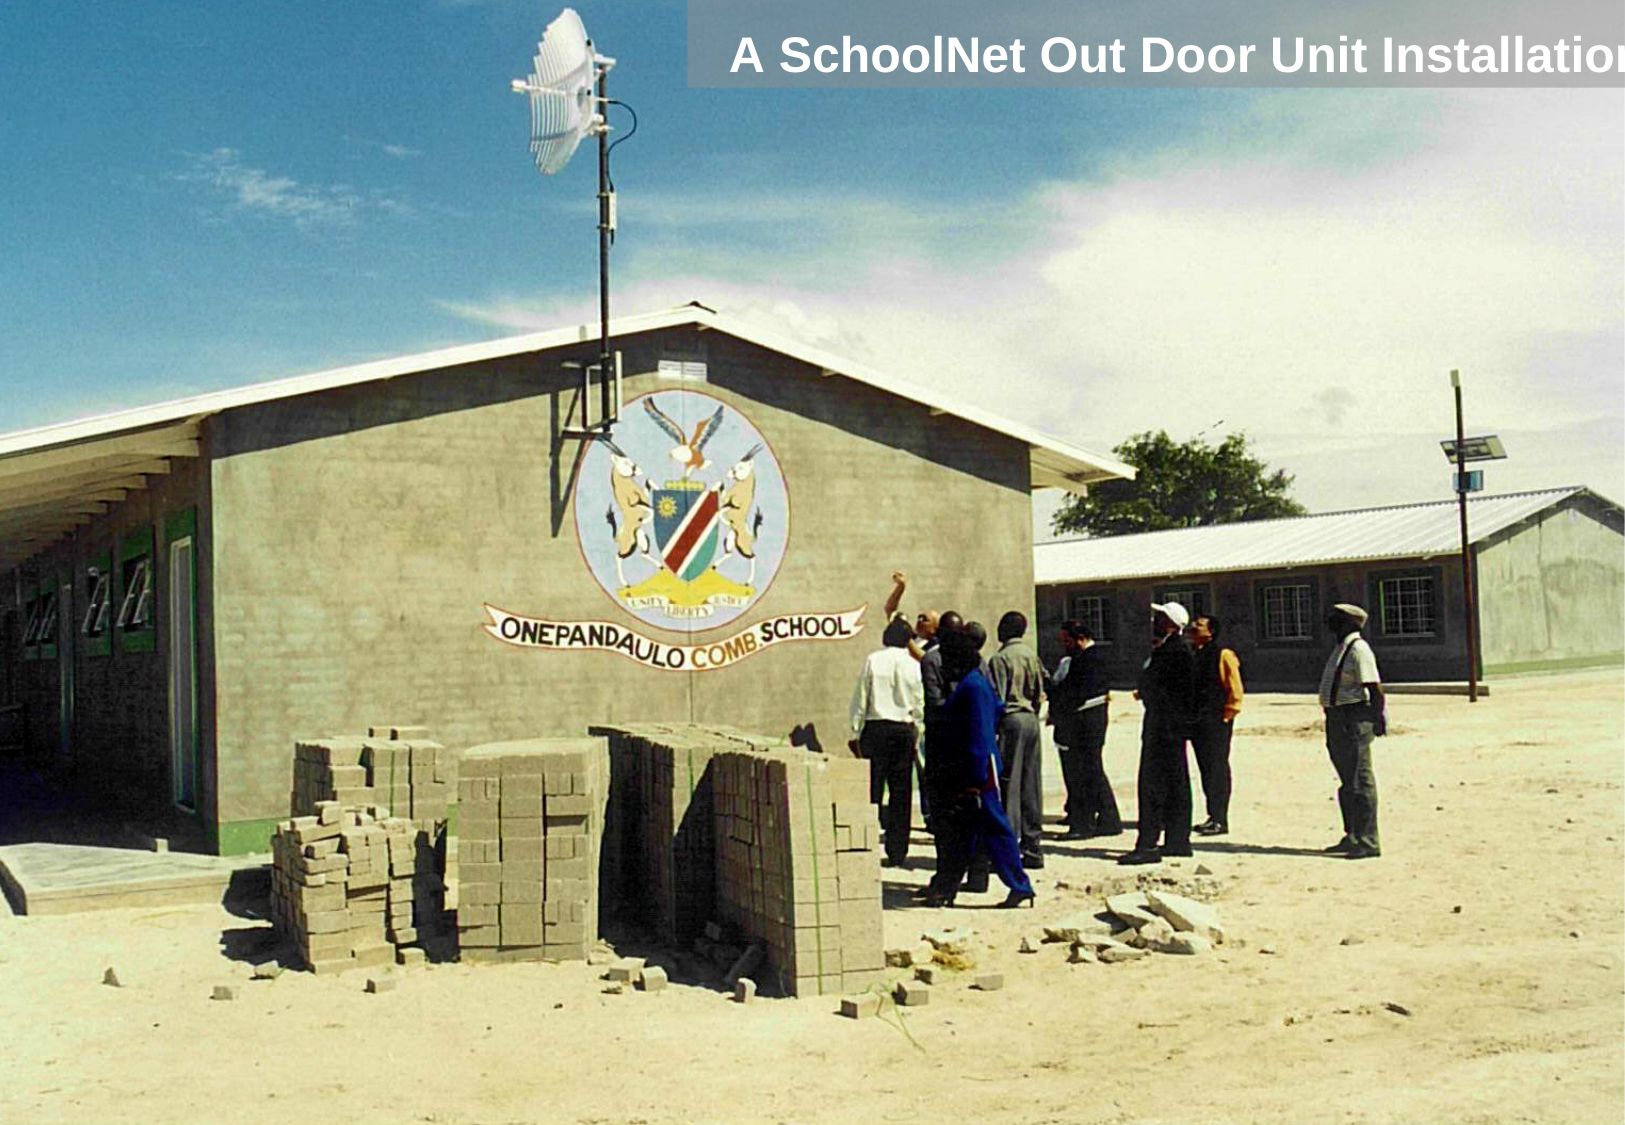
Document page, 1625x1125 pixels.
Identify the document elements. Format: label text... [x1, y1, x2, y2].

picture [0, 0, 1625, 1125]
title A SchoolNet Out Door Unit Installation [687, 0, 1625, 88]
